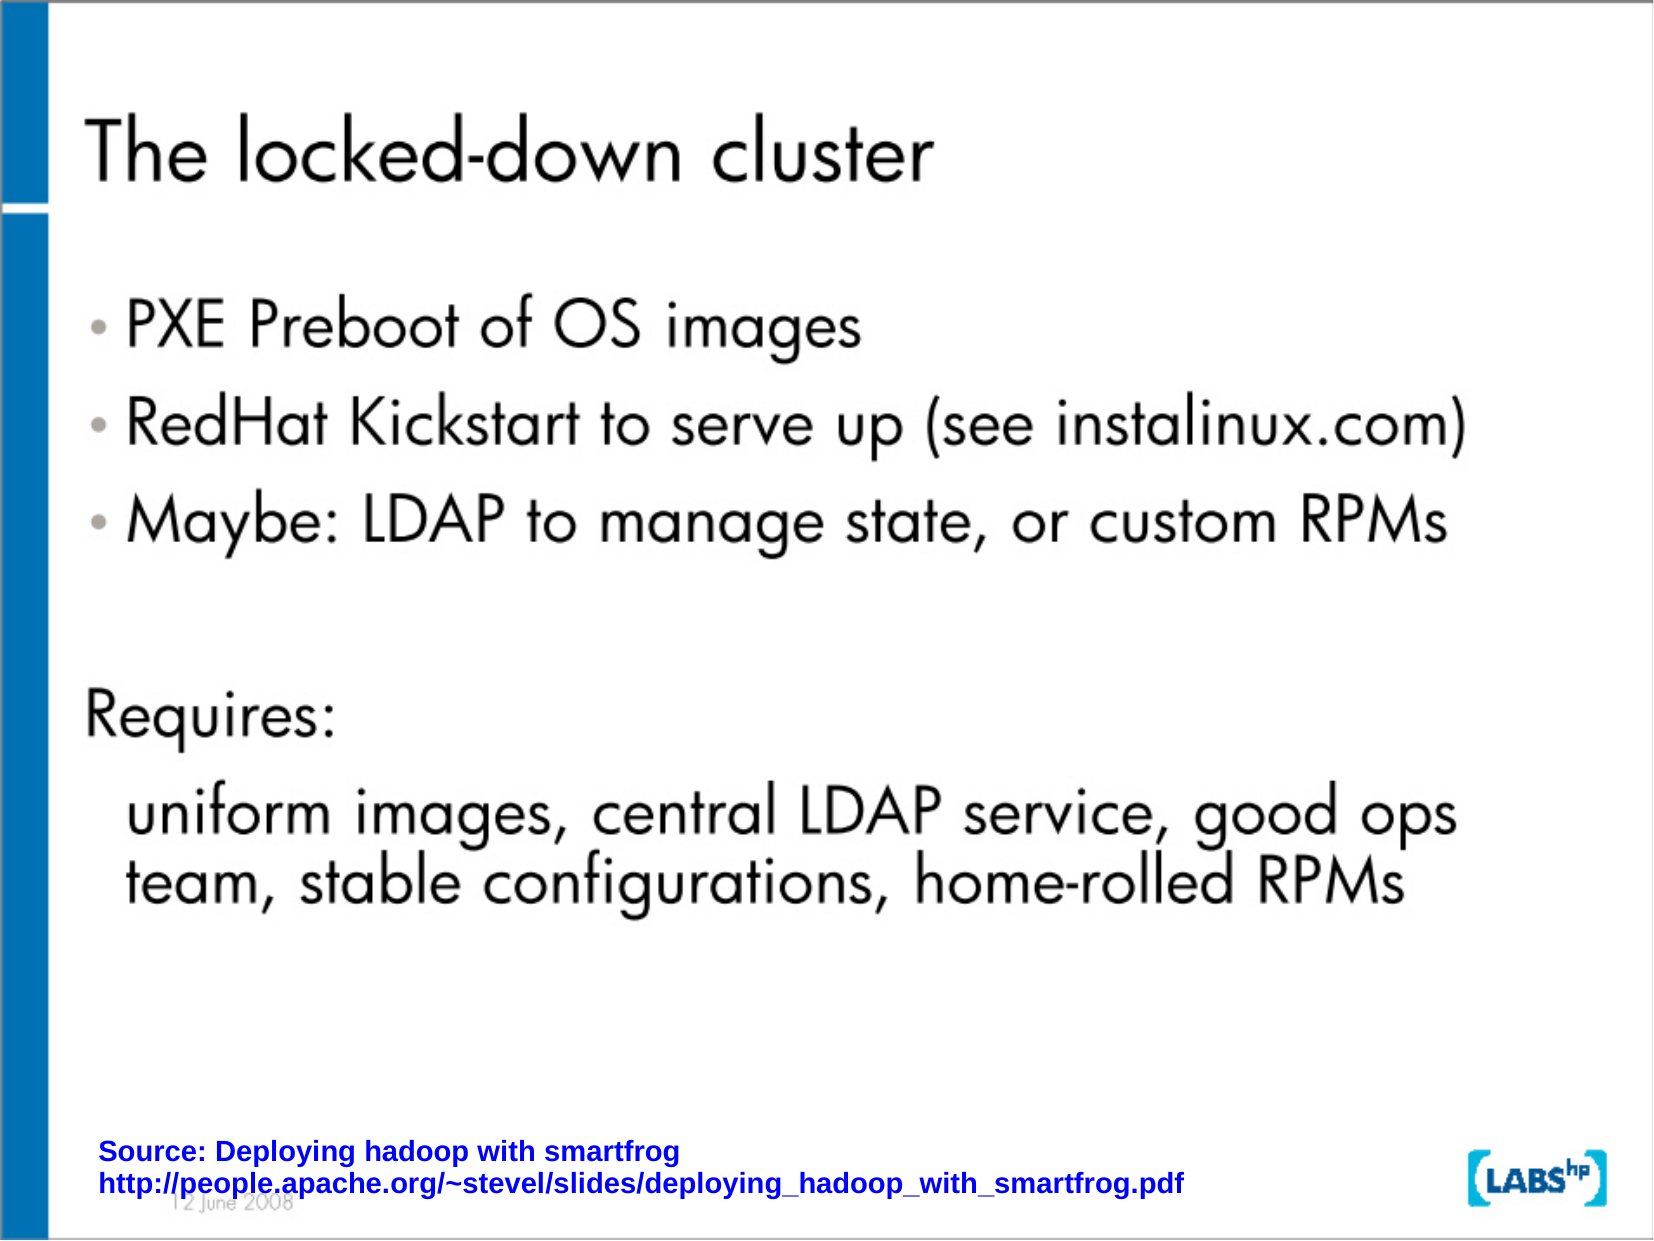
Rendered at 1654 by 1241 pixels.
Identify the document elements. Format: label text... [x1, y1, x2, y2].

picture [0, 0, 1654, 1241]
text_box Source: Deploying hadoop with smartfrog http://people.apache.org/~stevel/slides/deploying_hadoop_with_smartfrog.pdf [83, 1127, 1408, 1211]
